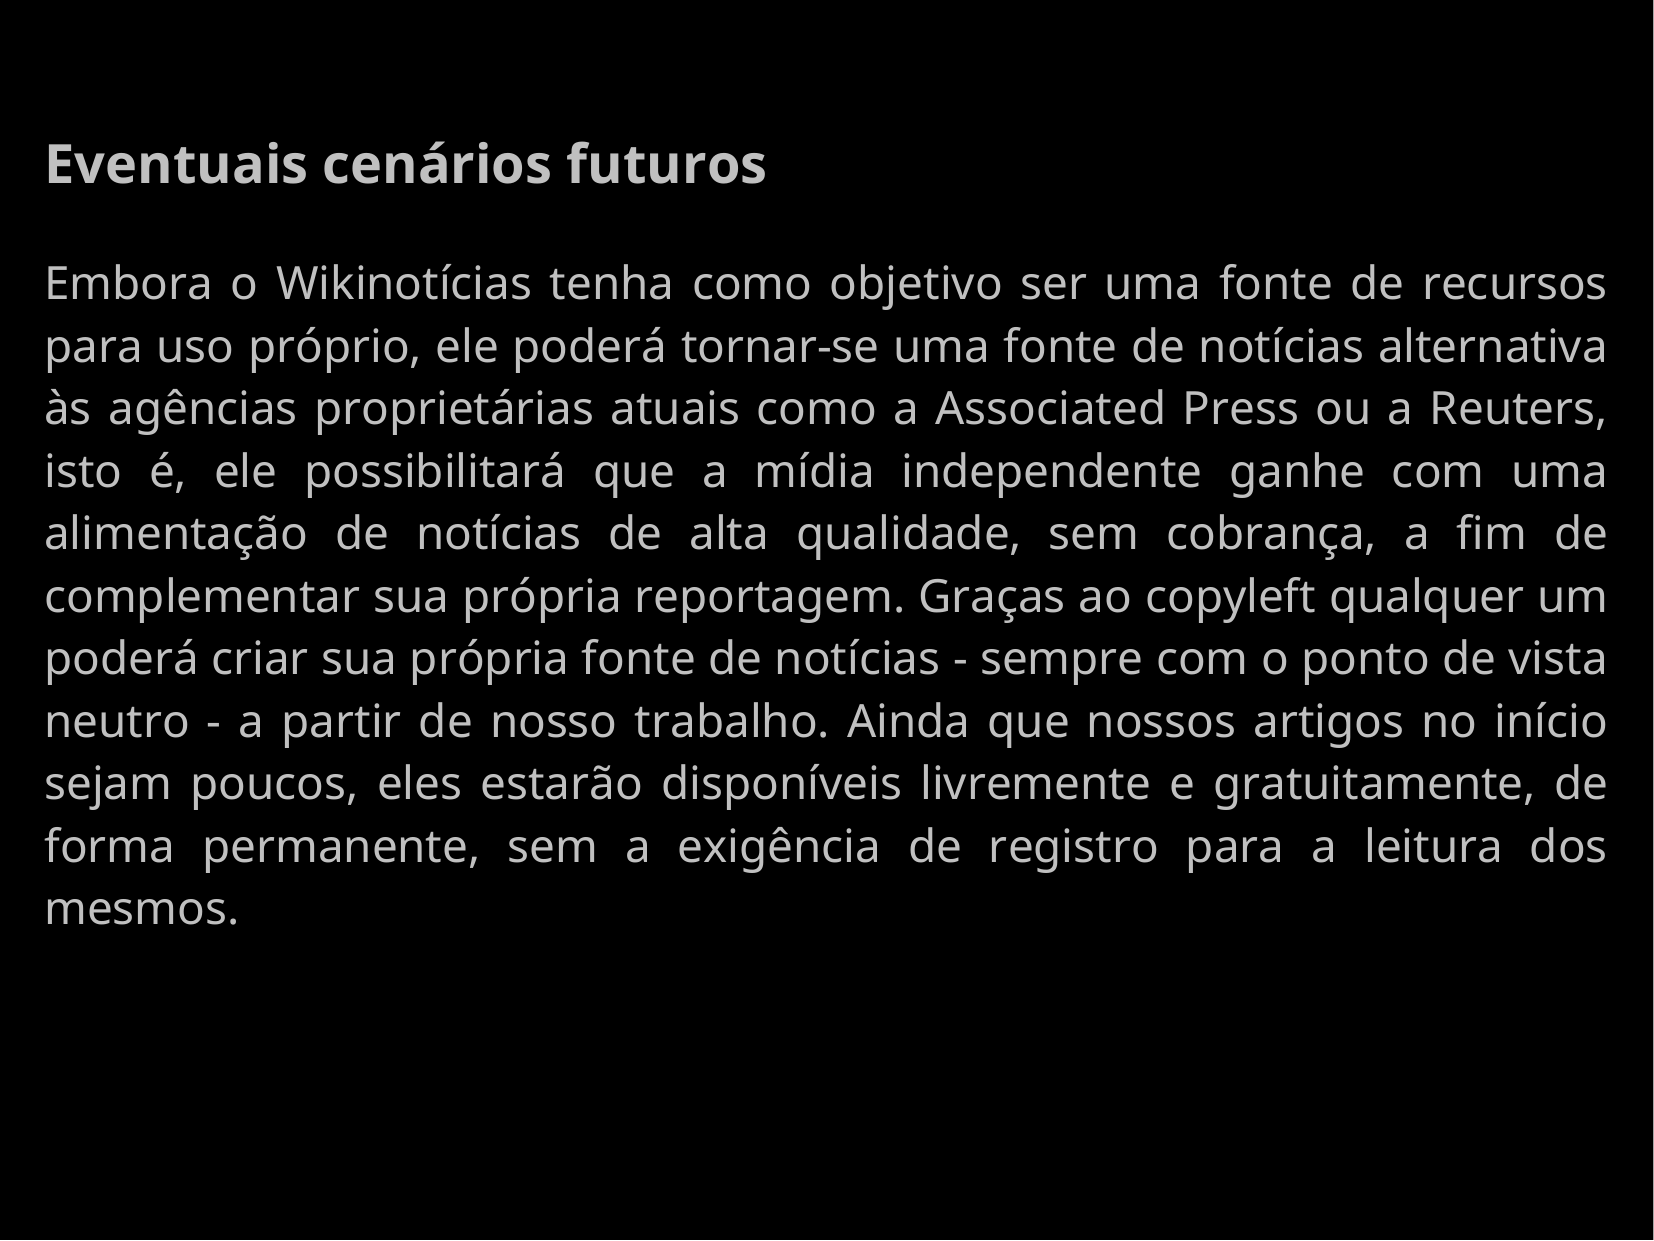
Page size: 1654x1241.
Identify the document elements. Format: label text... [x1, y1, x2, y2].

text_box Eventuais cenários futuros Embora o Wikinotícias tenha como objetivo ser uma fonte de recursos para uso próprio, ele poderá tornar-se uma fonte de notícias alternativa às agências proprietárias atuais como a Associated Press ou a Reuters, isto é, ele possibilitará que a mídia independente ganhe com uma alimentação de notícias de alta qualidade, sem cobrança, a fim de complementar sua própria reportagem. Graças ao copyleft qualquer um poderá criar sua própria fonte de notícias - sempre com o ponto de vista neutro - a partir de nosso trabalho. Ainda que nossos artigos no início sejam poucos, eles estarão disponíveis livremente e gratuitamente, de forma permanente, sem a exigência de registro para a leitura dos mesmos. [29, 118, 1625, 1241]
